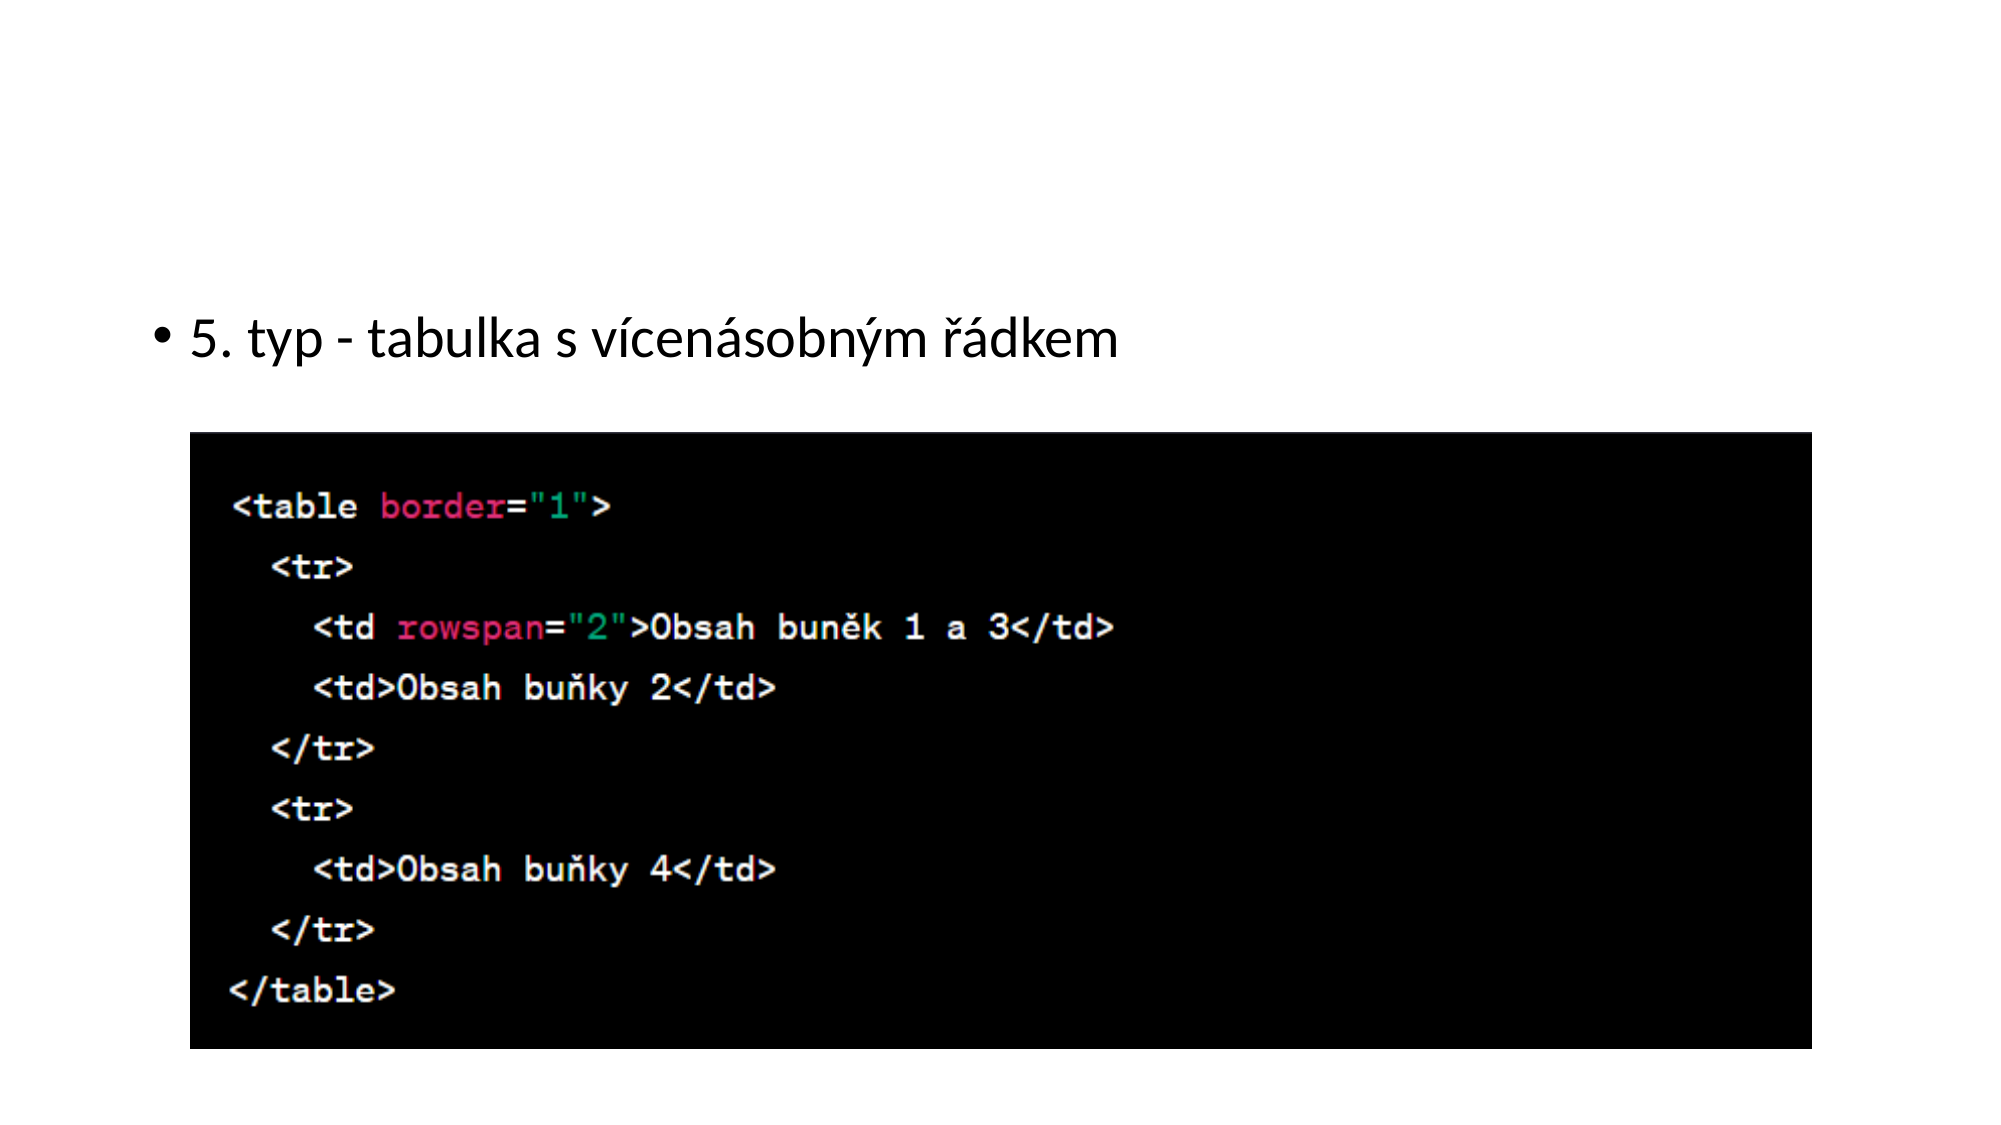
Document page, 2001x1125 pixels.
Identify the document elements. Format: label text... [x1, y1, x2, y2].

picture [190, 432, 1812, 1049]
list 5. typ - tabulka s vícenásobným řádkem [137, 299, 1863, 1014]
